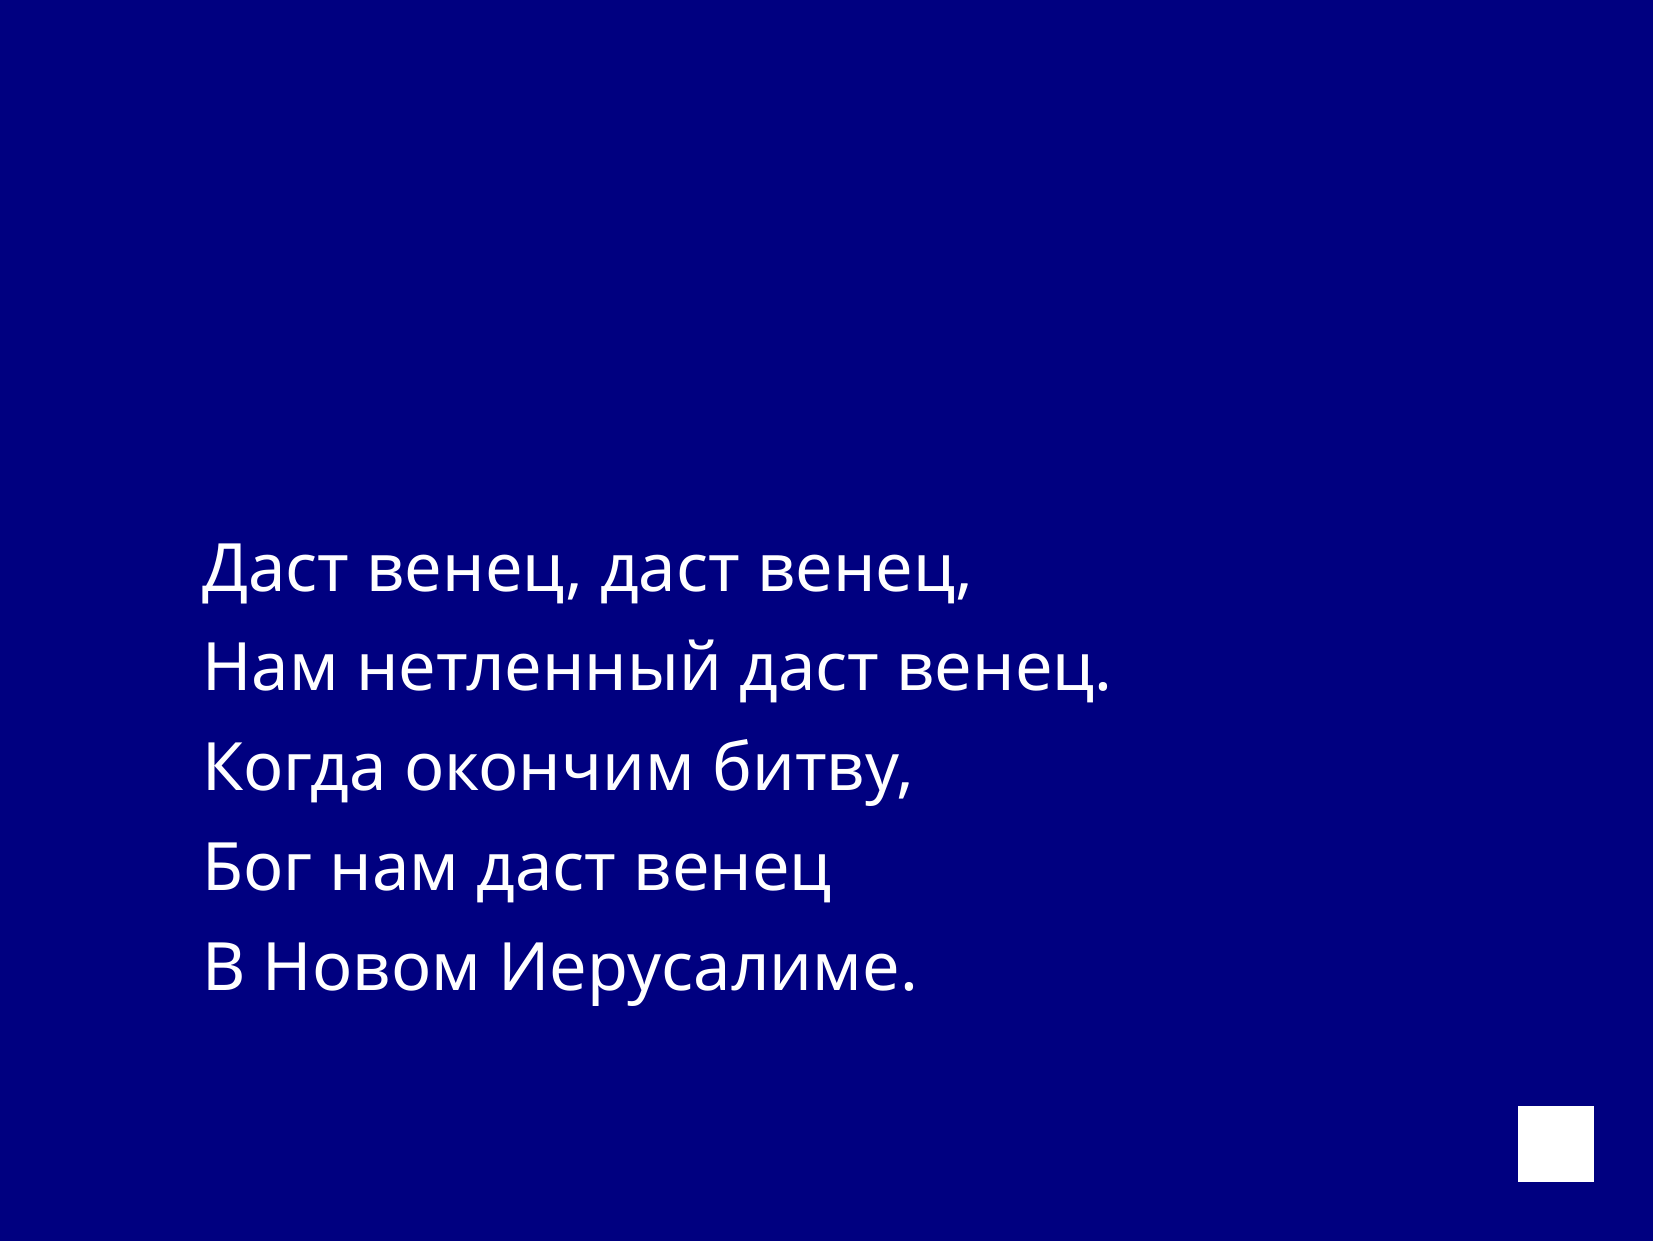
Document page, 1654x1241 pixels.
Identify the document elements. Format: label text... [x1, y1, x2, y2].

text_box Даст венец, даст венец, Нам нетленный даст венец. Когда окончим битву, Бог нам даст венец В Новом Иерусалиме. [75, 412, 1576, 1163]
text_box [1518, 1106, 1594, 1182]
